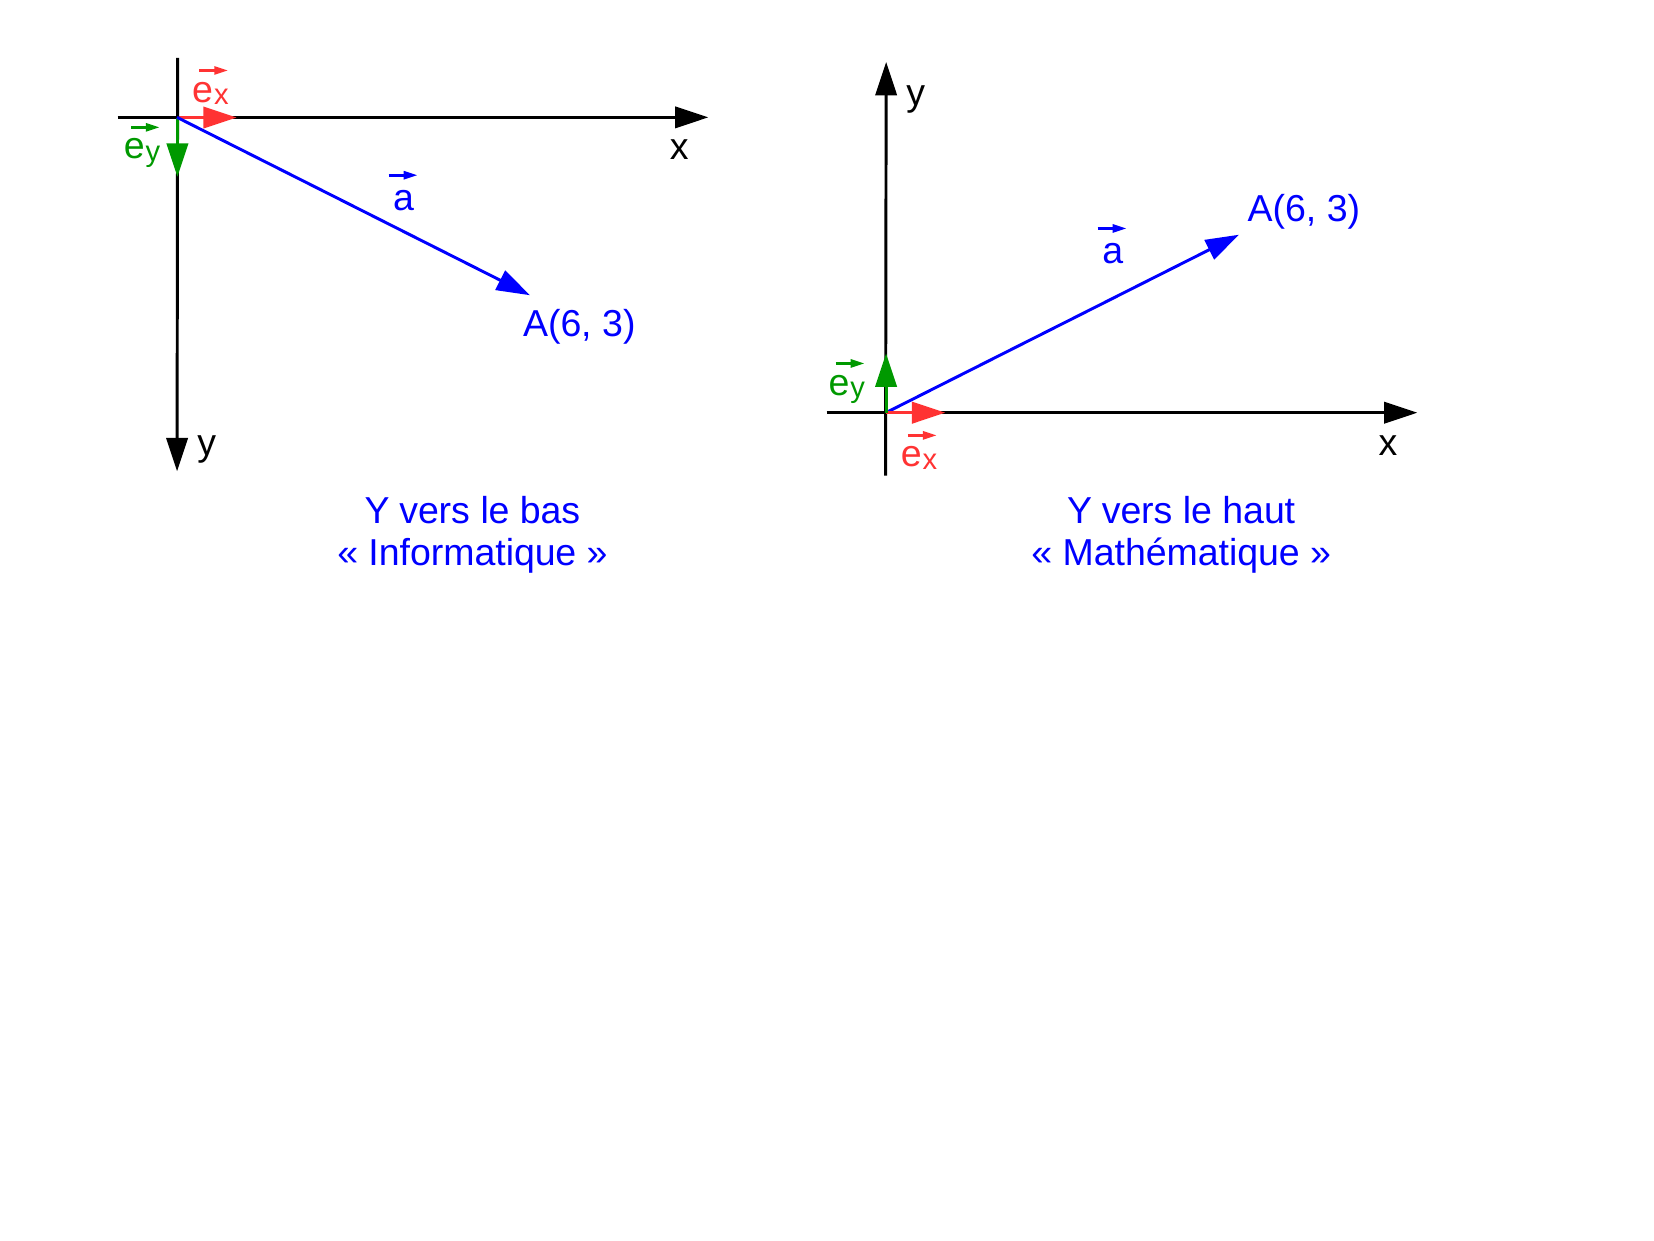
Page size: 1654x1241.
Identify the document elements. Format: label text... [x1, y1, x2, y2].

text_box x [907, 435, 959, 493]
text_box e [108, 117, 160, 175]
text_box y [891, 64, 940, 122]
text_box e [813, 353, 865, 411]
text_box a [378, 221, 389, 227]
text_box x [1363, 413, 1412, 471]
text_box a [1087, 222, 1138, 280]
text_box A(6, 3) [508, 295, 652, 357]
text_box x [655, 118, 704, 176]
text_box y [130, 127, 182, 185]
text_box y [182, 413, 231, 471]
text_box a [378, 169, 429, 227]
text_box Y vers le haut « Mathématique » [1009, 482, 1354, 581]
text_box Y vers le bas « Informatique » [313, 482, 632, 581]
text_box x [199, 70, 250, 128]
text_box A(6, 3) [1232, 180, 1378, 242]
text_box e [886, 425, 937, 483]
text_box y [835, 363, 887, 421]
text_box e [177, 60, 228, 118]
